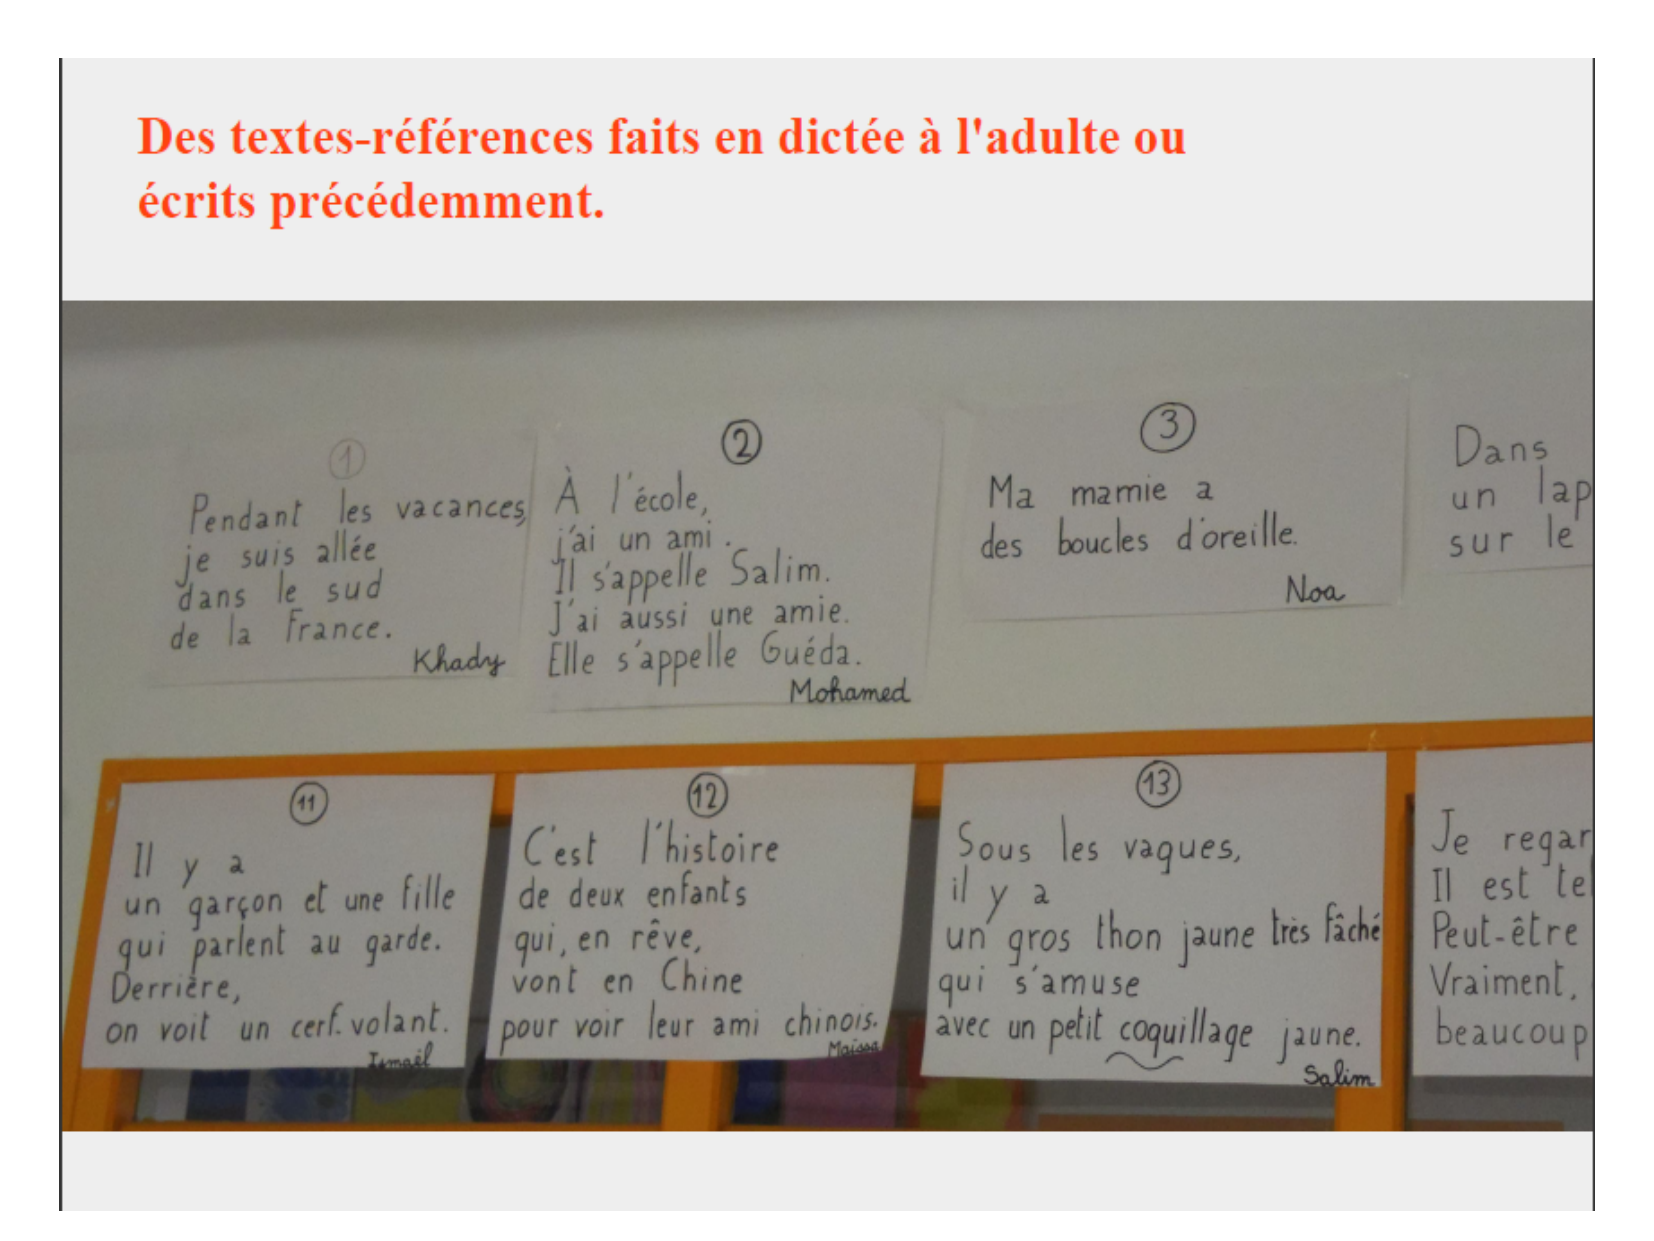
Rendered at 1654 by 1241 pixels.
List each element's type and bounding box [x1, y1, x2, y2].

picture [59, 58, 1595, 1211]
